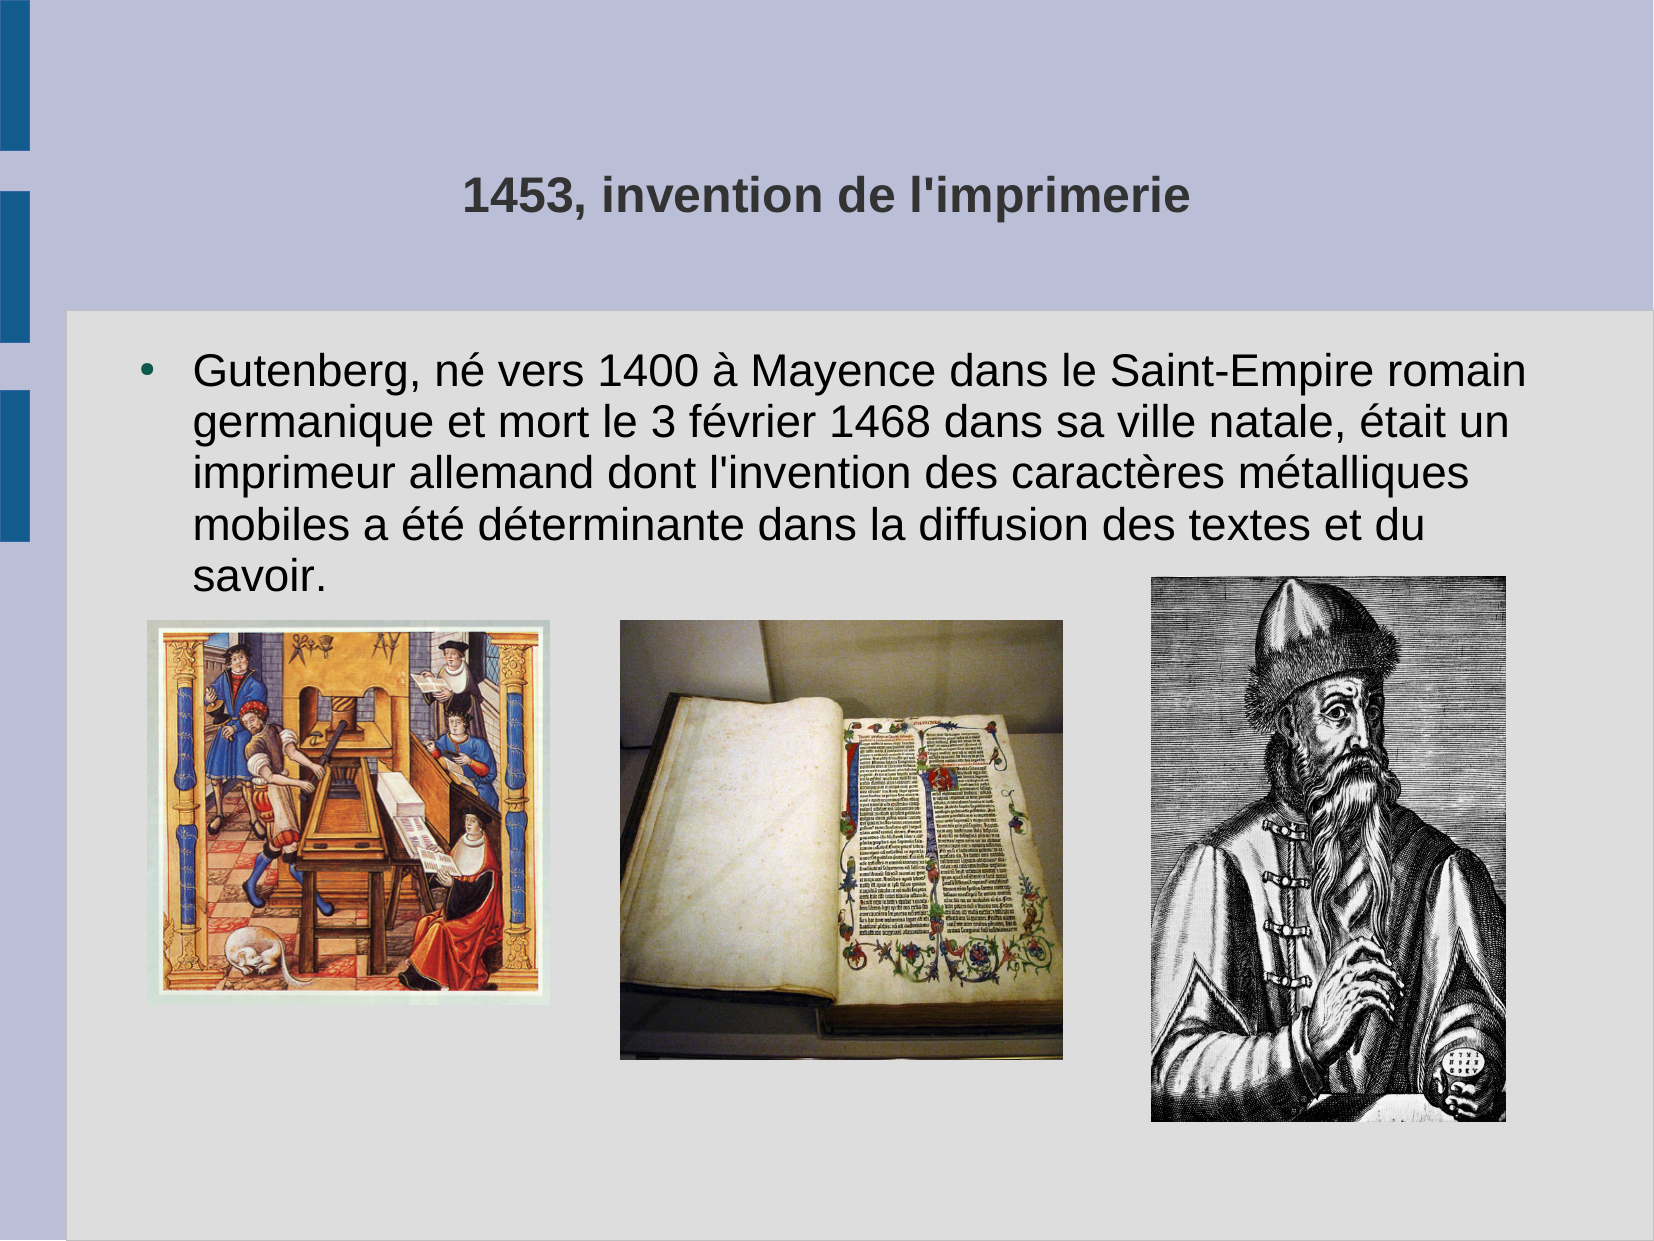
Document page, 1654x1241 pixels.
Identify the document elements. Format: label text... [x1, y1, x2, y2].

title 1453, invention de l'imprimerie [121, 91, 1534, 299]
picture [1151, 576, 1506, 1123]
picture [620, 620, 1063, 1061]
picture [147, 620, 550, 1005]
list Gutenberg, né vers 1400 à Mayence dans le Saint-Empire romain germanique et mort le 3 février 1468 dans sa ville natale, était un imprimeur allemand dont l'invention des caractères métalliques mobiles a été déterminante dans la diffusion des textes et du savoir. [121, 344, 1534, 1127]
